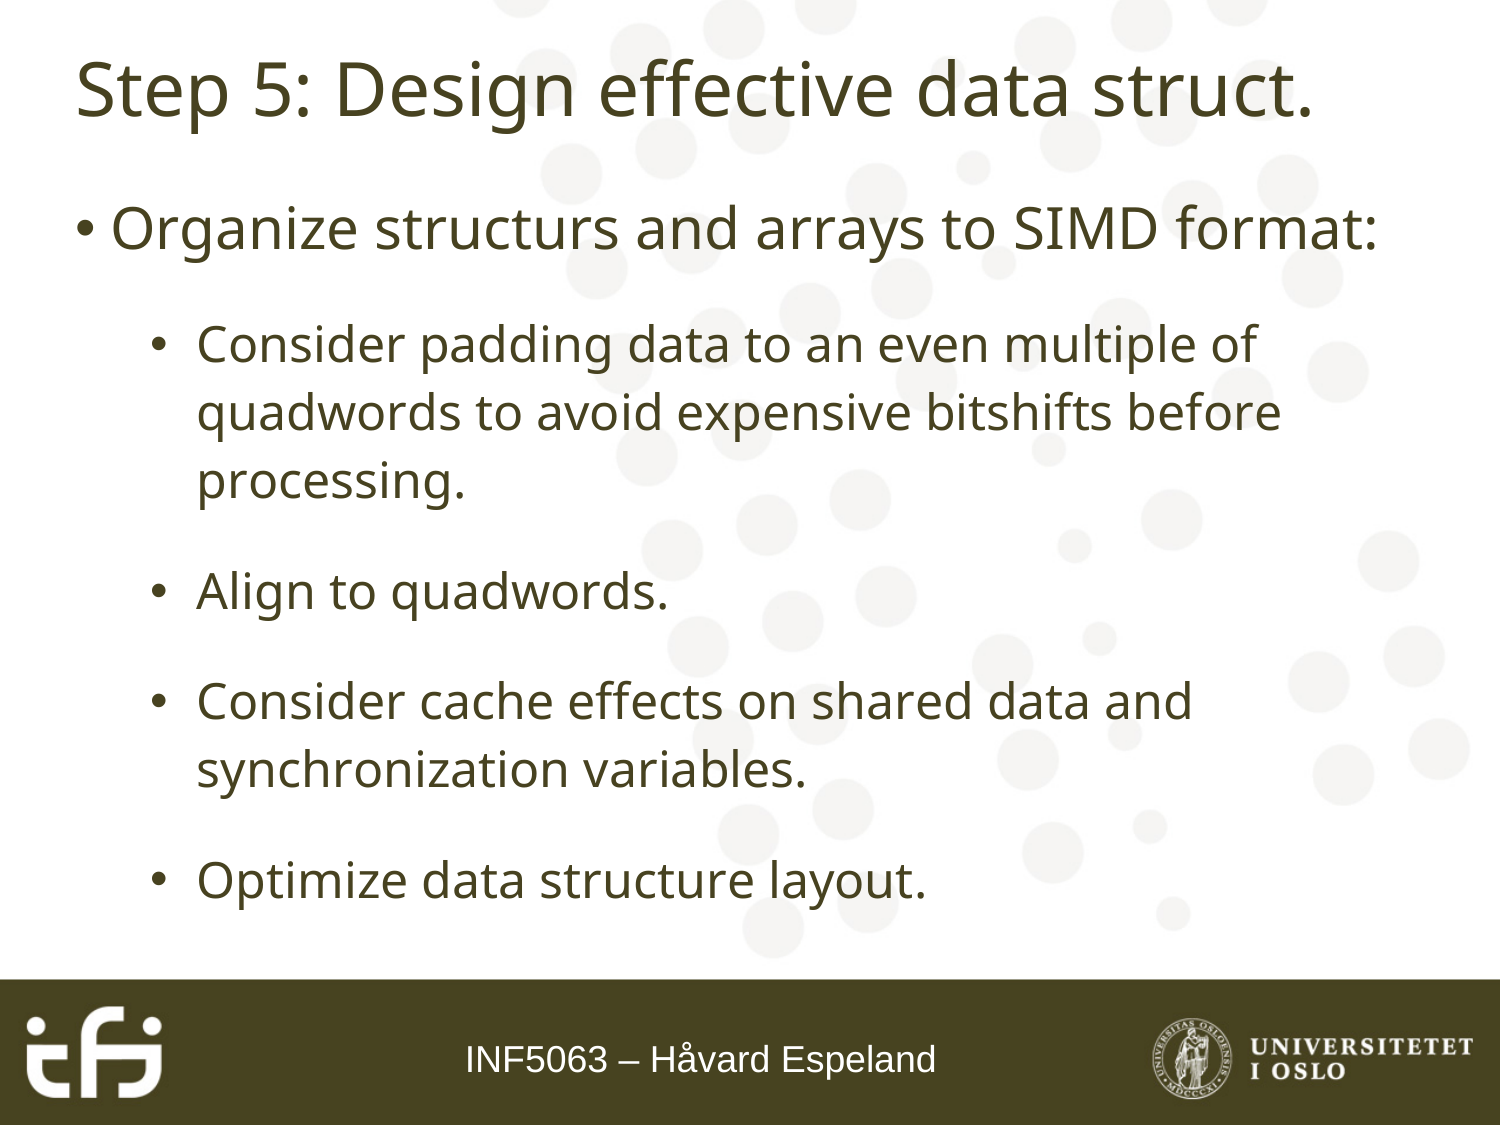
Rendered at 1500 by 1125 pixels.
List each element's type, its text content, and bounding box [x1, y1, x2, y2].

title Step 5: Design effective data struct. [75, 34, 1463, 141]
picture [0, 0, 1500, 1125]
list Organize structurs and arrays to SIMD format: Consider padding data to an even multiple of quadwords to avoid expensive bitshifts before processing. Align to quadwords. Consider cache effects on shared data and synchronization variables. Optimize data structure layout. [75, 187, 1426, 938]
